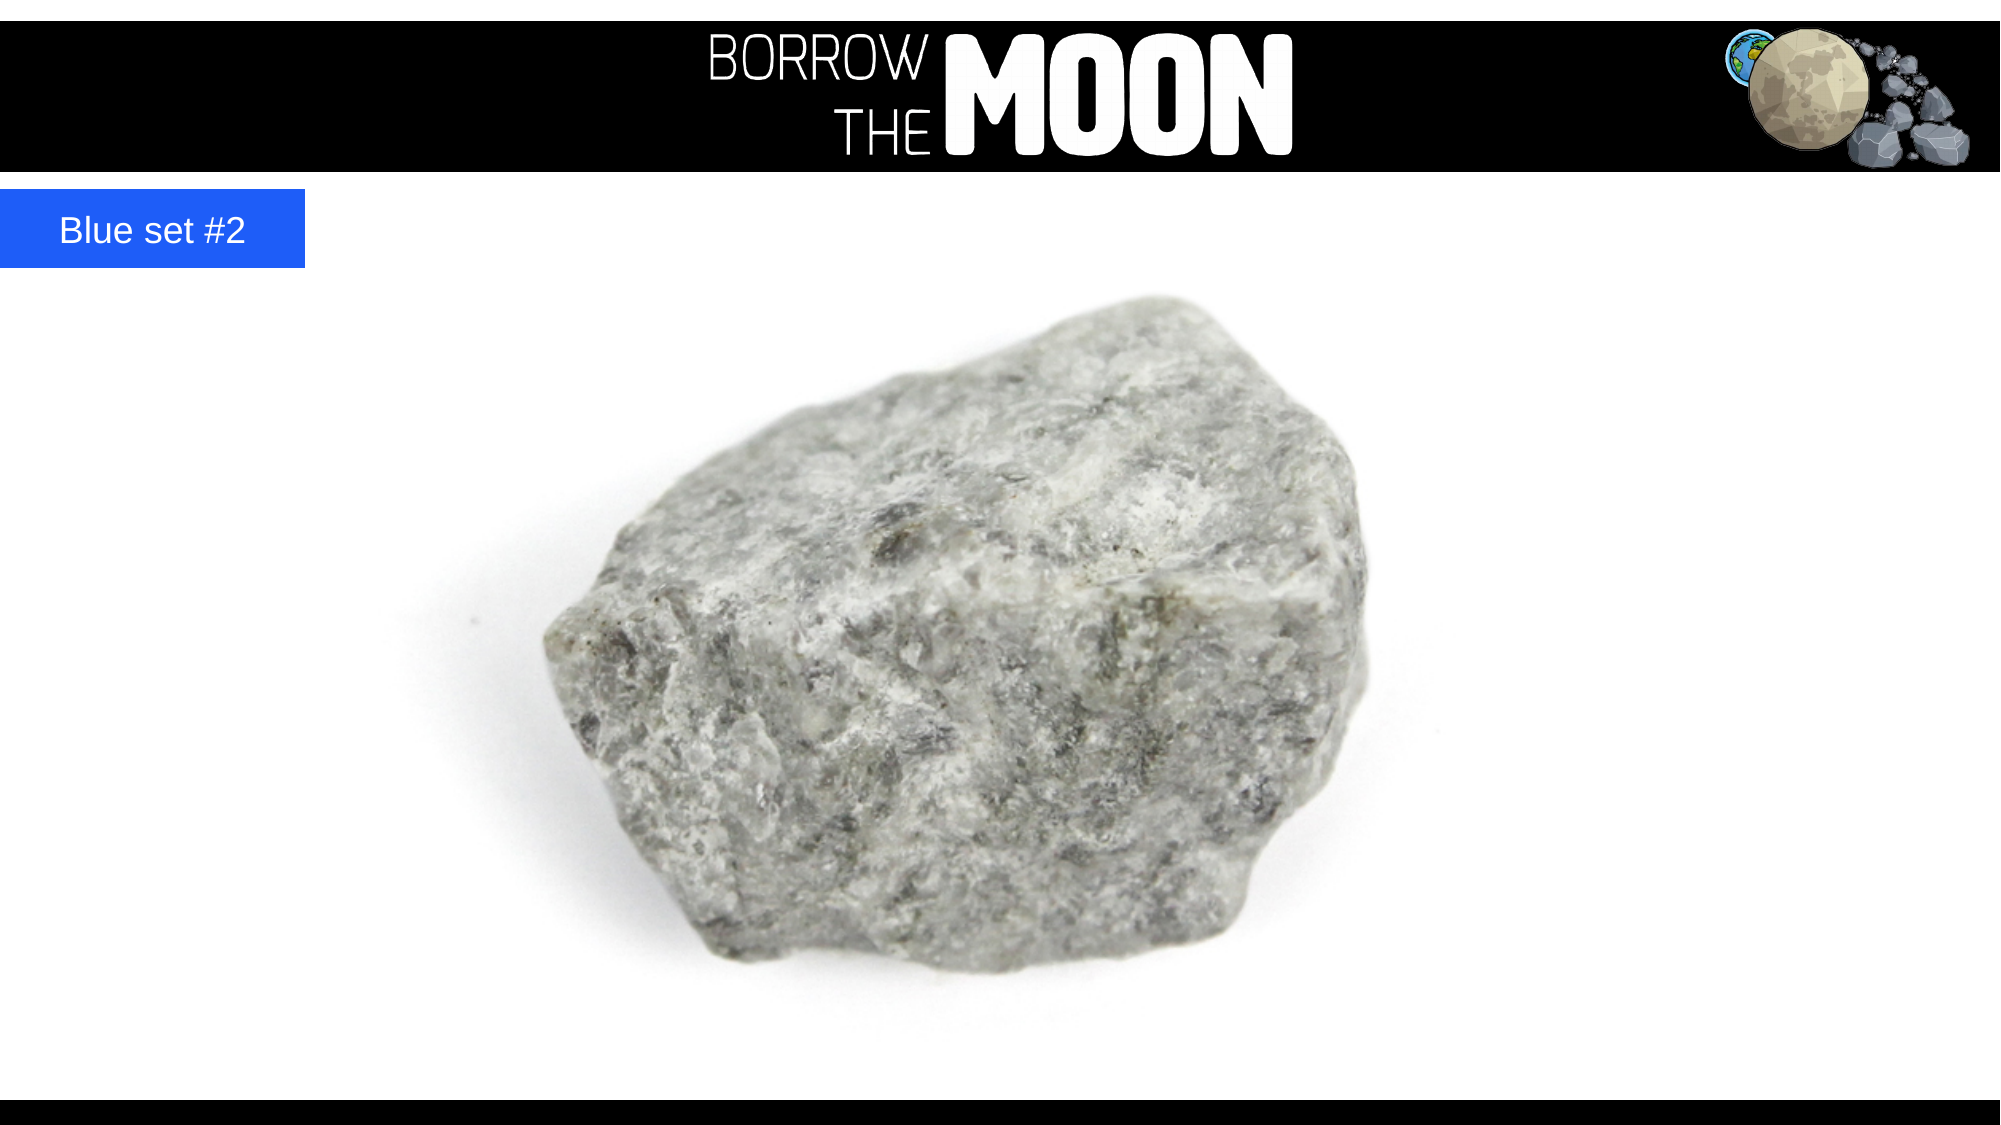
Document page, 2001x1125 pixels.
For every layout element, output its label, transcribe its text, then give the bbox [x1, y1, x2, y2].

picture [325, 189, 1675, 1088]
text_box Blue set #2 [0, 189, 305, 268]
